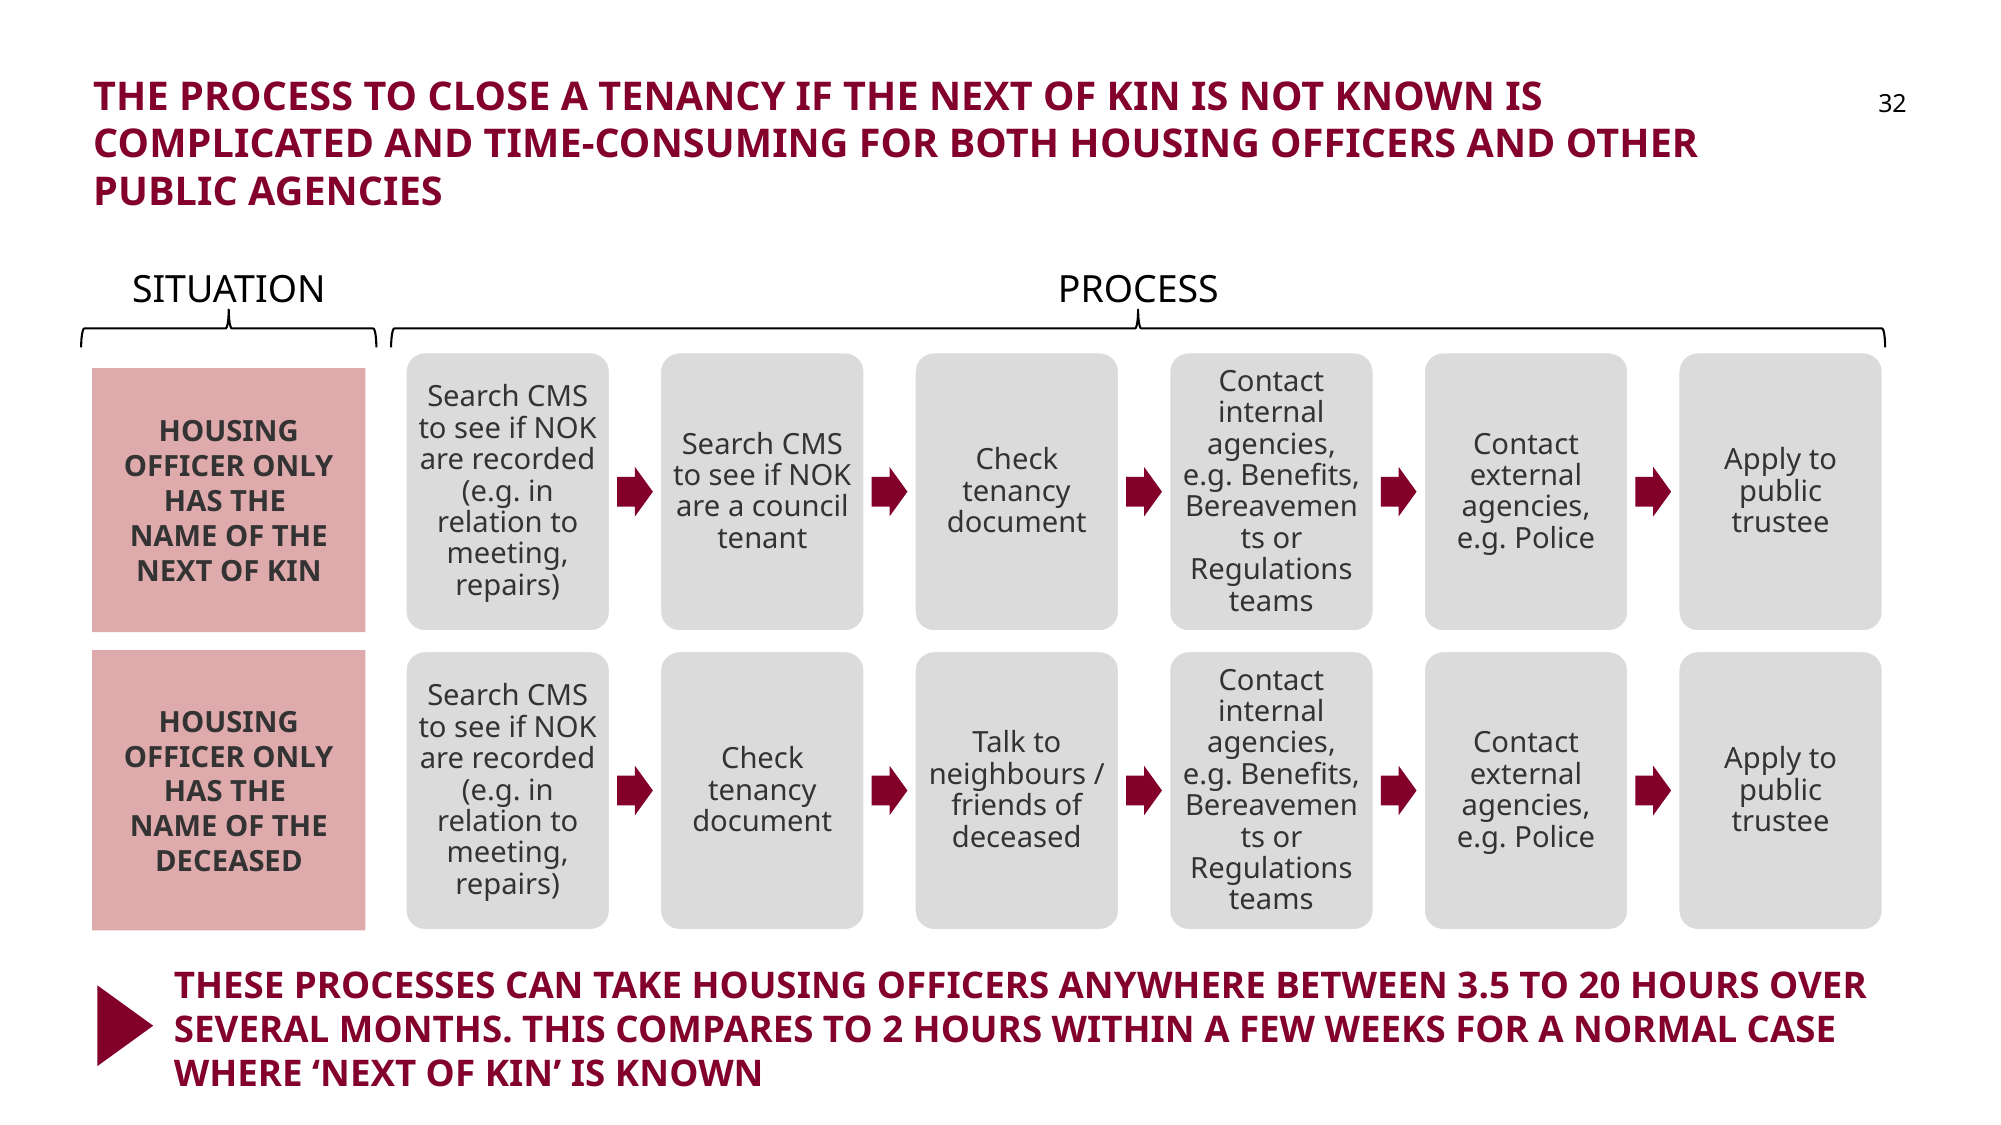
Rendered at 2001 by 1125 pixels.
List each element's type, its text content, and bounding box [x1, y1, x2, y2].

text_box [871, 466, 908, 517]
slide_number 1 [1850, 87, 1907, 148]
text_box HOUSING OFFICER ONLY HAS THE NAME OF THE DECEASED [92, 650, 366, 931]
text_box HOUSING OFFICER ONLY HAS THE NAME OF THE NEXT OF KIN [92, 368, 366, 633]
text_box Contact external agencies, e.g. Police [1422, 650, 1630, 932]
text_box Check tenancy document [913, 351, 1121, 633]
text_box [1635, 765, 1672, 816]
text_box Search CMS to see if NOK are a council tenant [659, 351, 866, 633]
text_box [617, 765, 653, 816]
text_box Talk to neighbours / friends of deceased [913, 650, 1121, 932]
text_box [97, 985, 154, 1067]
text_box Check tenancy document [659, 650, 866, 932]
text_box Contact internal agencies, e.g. Benefits, Bereavements or Regulations teams [1168, 650, 1375, 932]
text_box SITUATION [90, 265, 367, 311]
title THE PROCESS TO CLOSE A TENANCY IF THE NEXT OF KIN IS NOT KNOWN IS COMPLICATED AND TIME-CONSUMING FOR BOTH HOUSING OFFICERS AND OTHER PUBLIC AGENCIES [93, 70, 1809, 215]
text_box [1126, 765, 1162, 816]
text_box PROCESS [398, 265, 1878, 311]
text_box Contact external agencies, e.g. Police [1422, 351, 1630, 633]
text_box [1380, 765, 1417, 816]
text_box Search CMS to see if NOK are recorded (e.g. in relation to meeting, repairs) [404, 351, 611, 633]
text_box [1635, 466, 1672, 517]
text_box Apply to public trustee [1677, 650, 1884, 932]
text_box [617, 466, 653, 517]
text_box Search CMS to see if NOK are recorded (e.g. in relation to meeting, repairs) [404, 650, 611, 932]
text_box Apply to public trustee [1677, 351, 1884, 633]
text_box THESE PROCESSES CAN TAKE HOUSING OFFICERS ANYWHERE BETWEEN 3.5 TO 20 HOURS OVER SEVERAL MONTHS. THIS COMPARES TO 2 HOURS WITHIN A FEW WEEKS FOR A NORMAL CASE WHERE ‘NEXT OF KIN’ IS KNOWN [173, 952, 1915, 1104]
text_box Contact internal agencies, e.g. Benefits, Bereavements or Regulations teams [1168, 351, 1375, 633]
text_box [871, 765, 908, 816]
text_box [1380, 466, 1417, 517]
text_box [1126, 466, 1162, 517]
